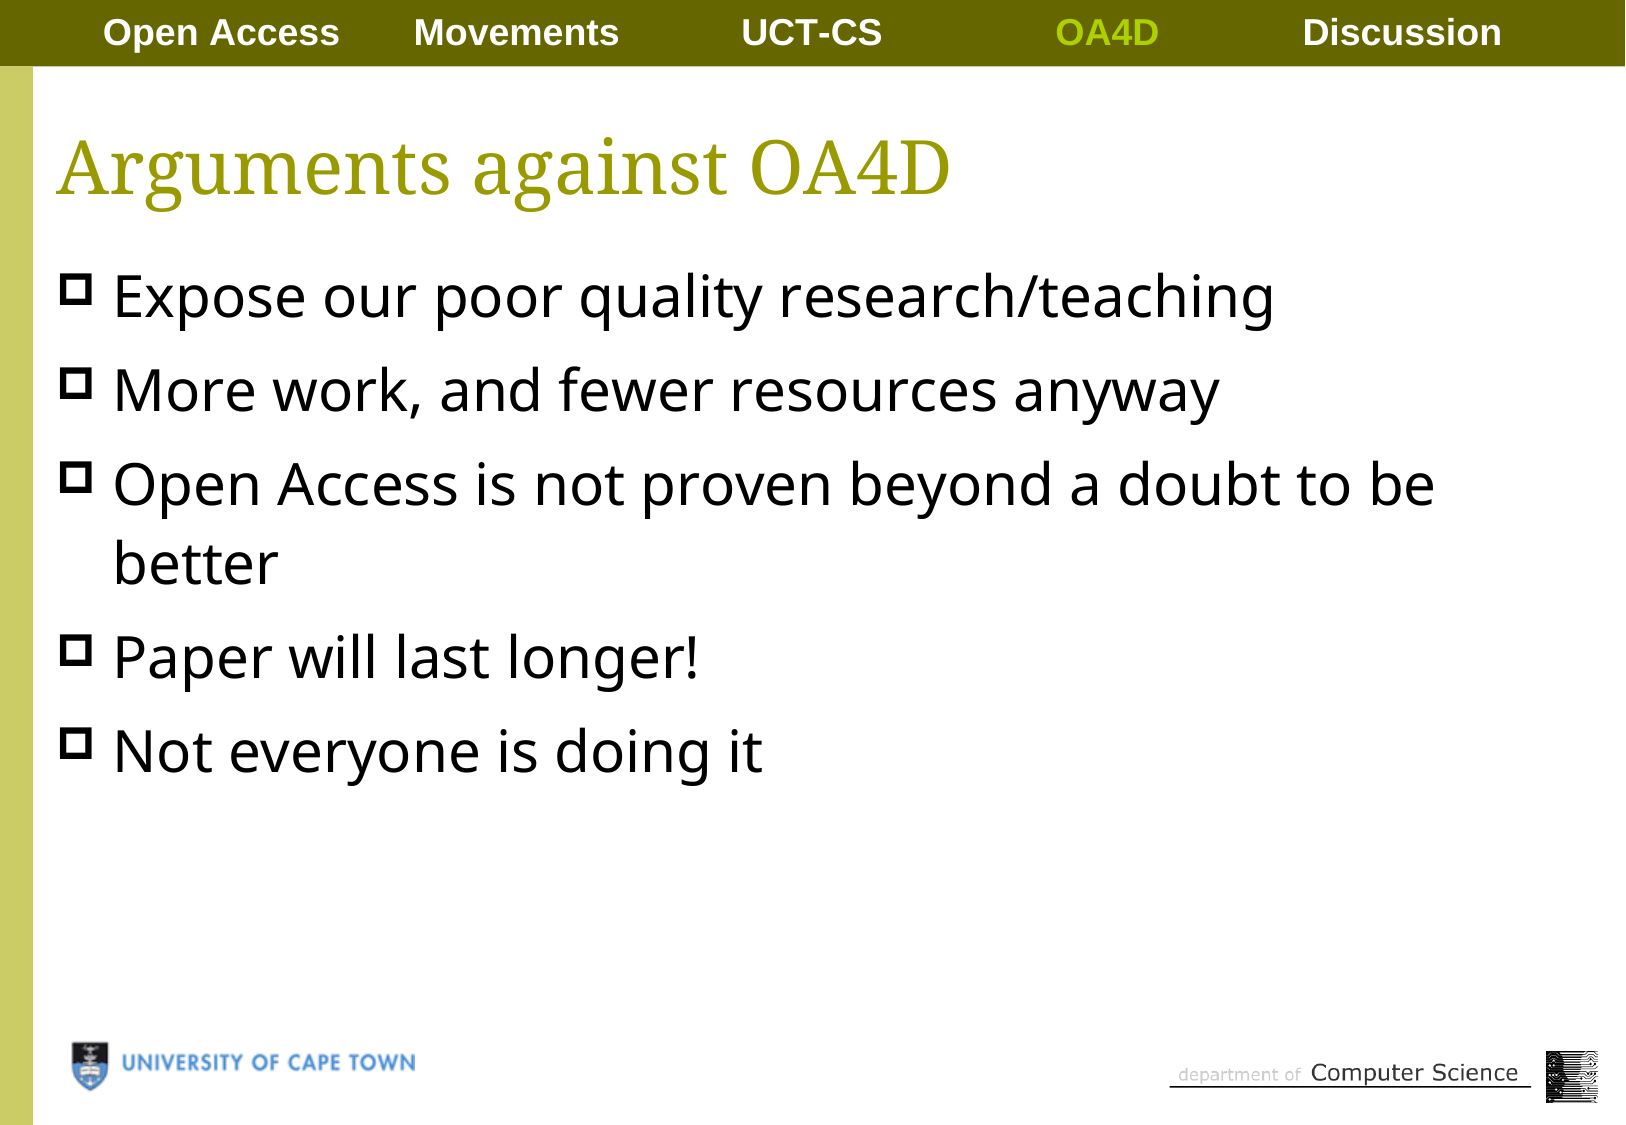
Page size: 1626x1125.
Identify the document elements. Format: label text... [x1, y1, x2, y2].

picture [61, 1024, 415, 1103]
picture [1169, 1043, 1532, 1091]
list Expose our poor quality research/teaching More work, and fewer resources anyway Open Access is not proven beyond a doubt to be better Paper will last longer! Not everyone is doing it [56, 255, 1544, 1006]
picture [1546, 1051, 1598, 1103]
text_box Open Access Movements UCT-CS OA4D Discussion [29, 0, 1595, 61]
title Arguments against OA4D [56, 101, 1543, 229]
